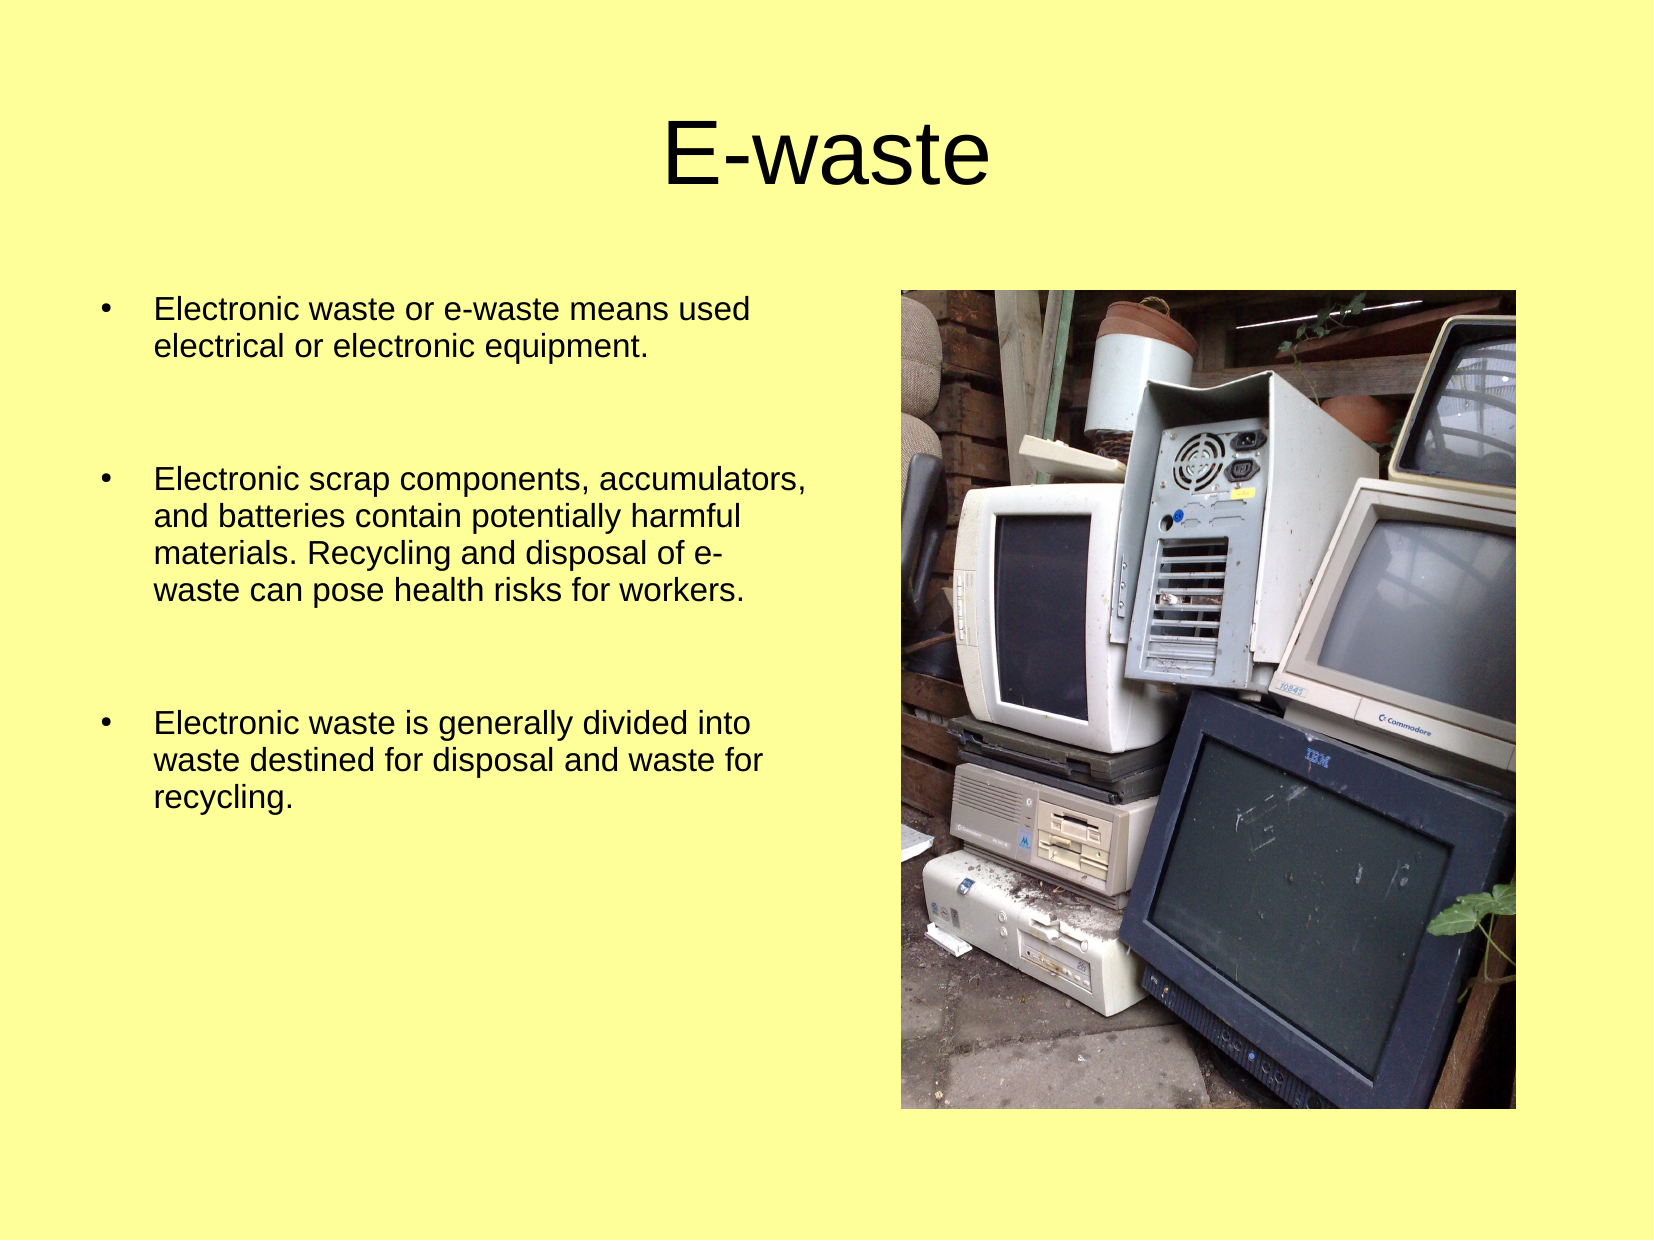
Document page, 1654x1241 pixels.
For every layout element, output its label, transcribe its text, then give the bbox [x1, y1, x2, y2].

list Electronic waste or e-waste means used electrical or electronic equipment. Electronic scrap components, accumulators, and batteries contain potentially harmful materials. Recycling and disposal of e-waste can pose health risks for workers. Electronic waste is generally divided into waste destined for disposal and waste for recycling. [82, 290, 809, 1109]
title E-waste [82, 49, 1571, 257]
picture [901, 290, 1516, 1109]
